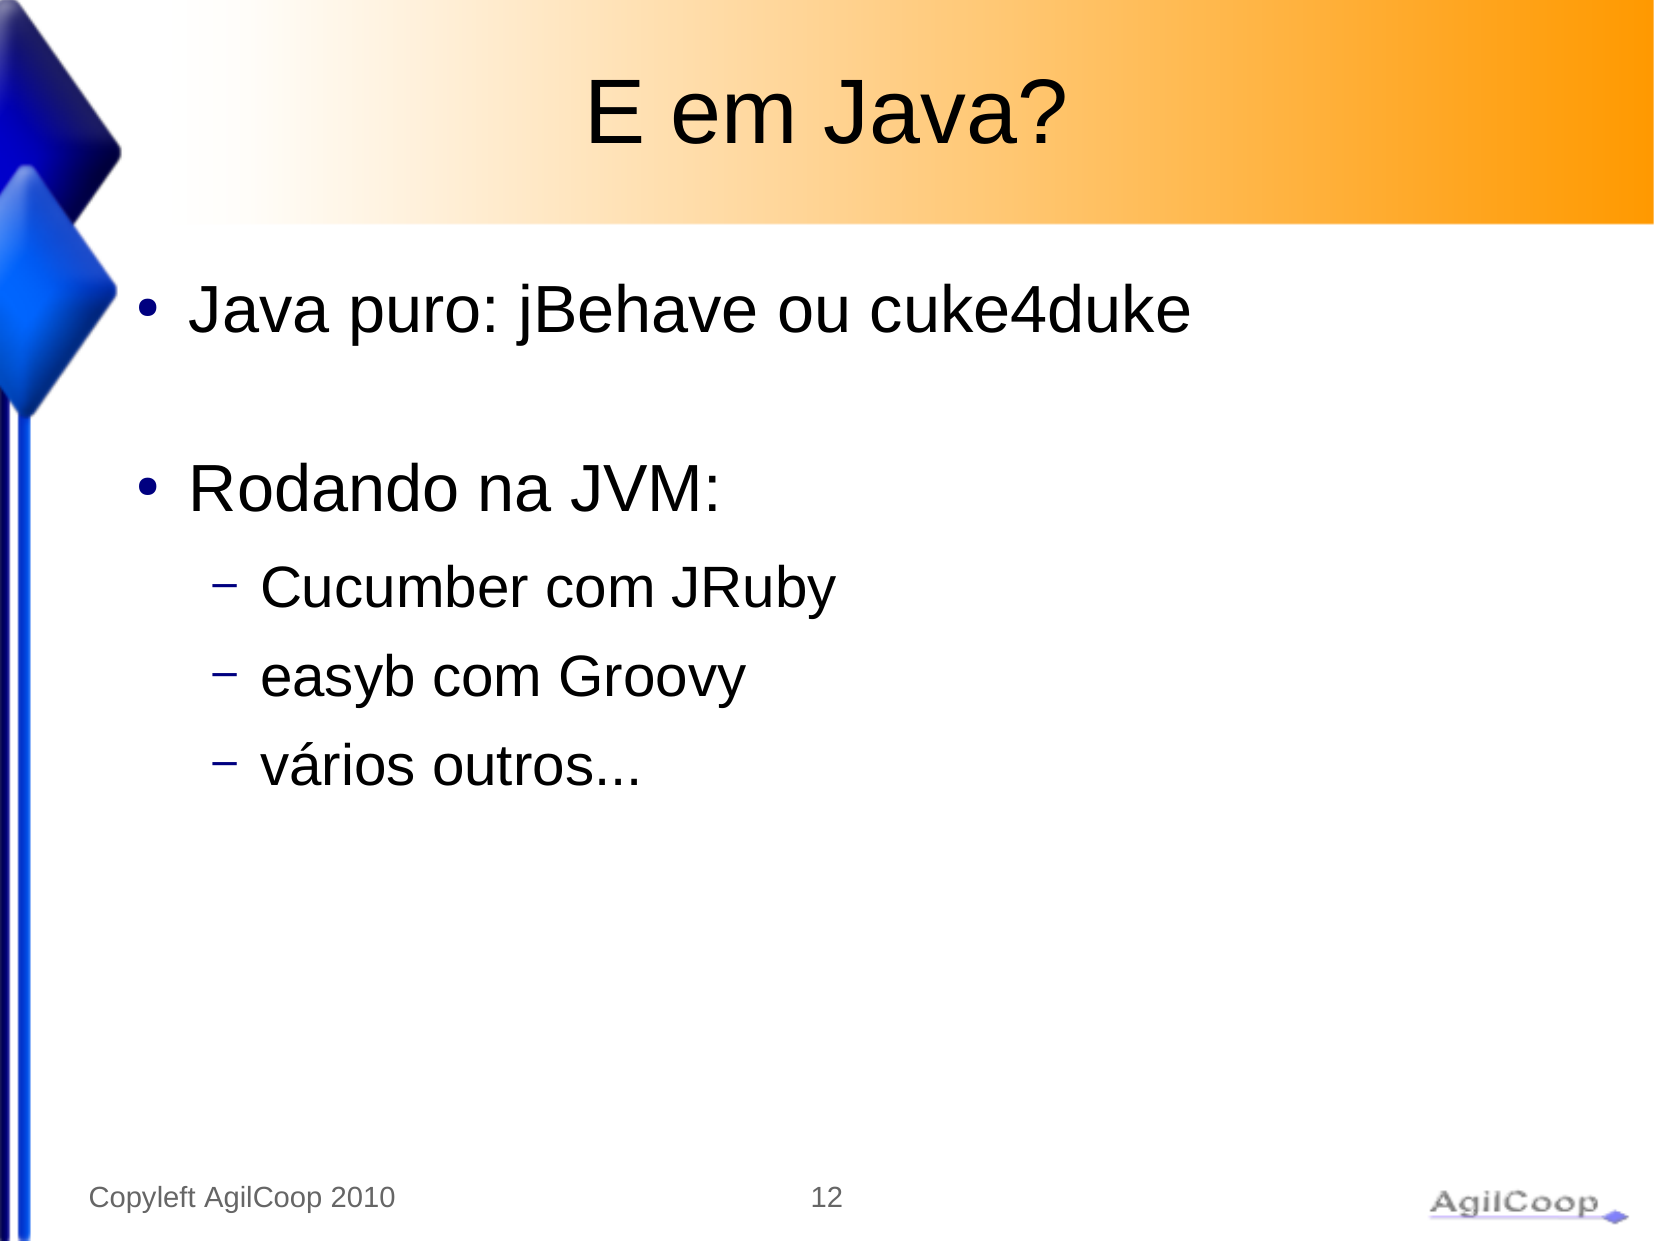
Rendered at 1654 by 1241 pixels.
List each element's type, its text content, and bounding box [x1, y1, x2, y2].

title E em Java? [82, 8, 1571, 216]
picture [0, 0, 1654, 1241]
list Java puro: jBehave ou cuke4duke Rodando na JVM: Cucumber com JRuby easyb com Groovy vários outros... [118, 271, 1607, 1108]
